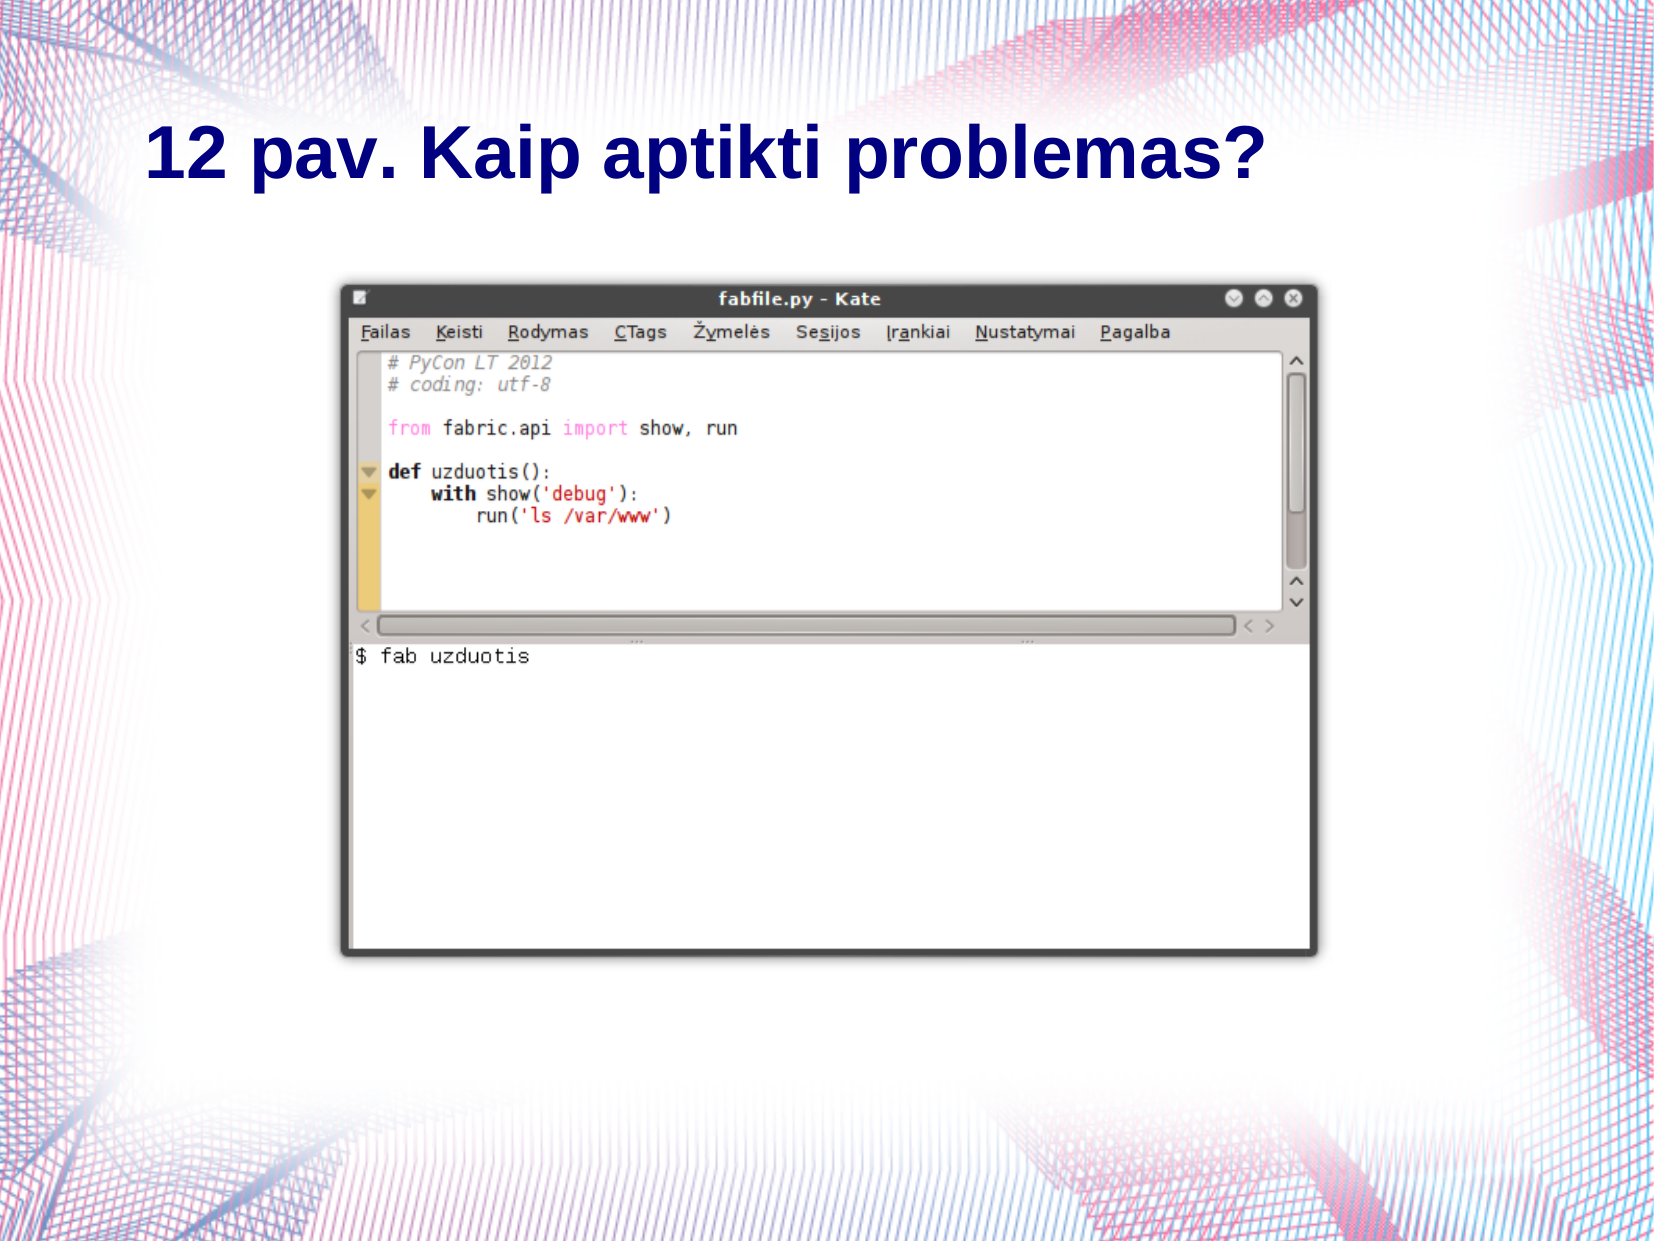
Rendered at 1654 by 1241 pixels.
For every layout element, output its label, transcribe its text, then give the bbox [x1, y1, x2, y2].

title 12 pav. Kaip aptikti problemas? [82, 49, 1571, 257]
picture [0, 0, 1654, 1241]
